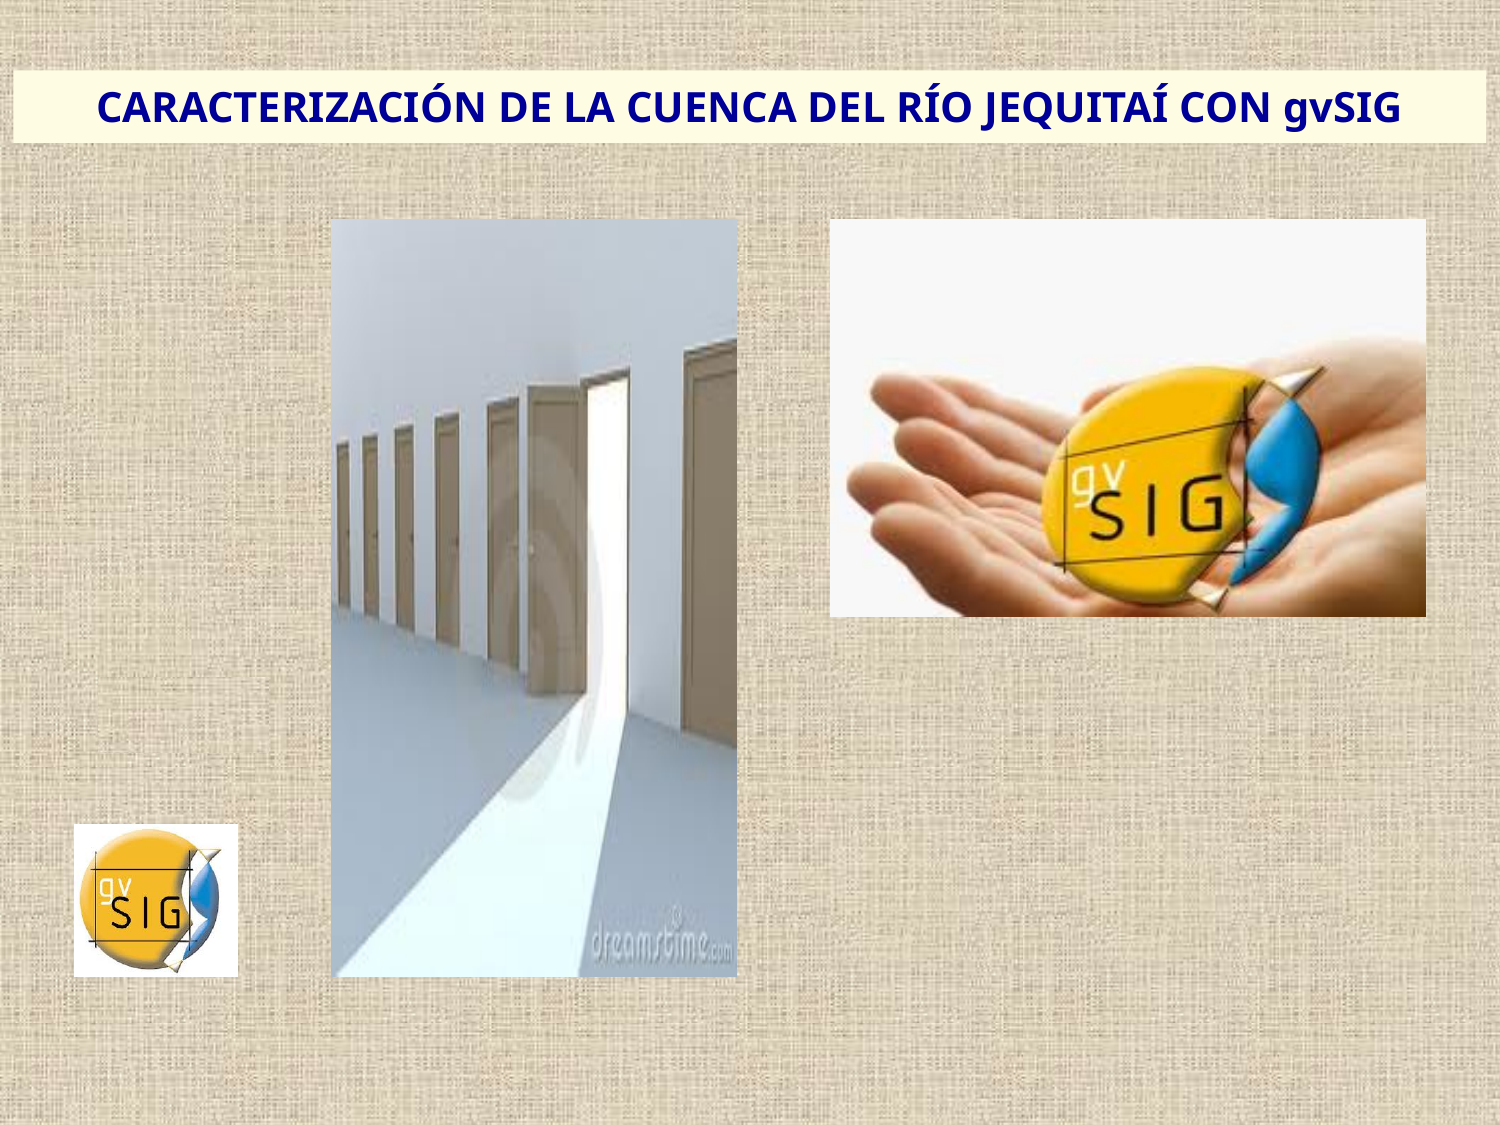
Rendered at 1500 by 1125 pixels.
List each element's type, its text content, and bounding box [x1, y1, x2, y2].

text_box CARACTERIZACIÓN DE LA CUENCA DEL RÍO JEQUITAÍ CON gvSIG [13, 70, 1487, 143]
picture [0, 0, 1500, 1125]
